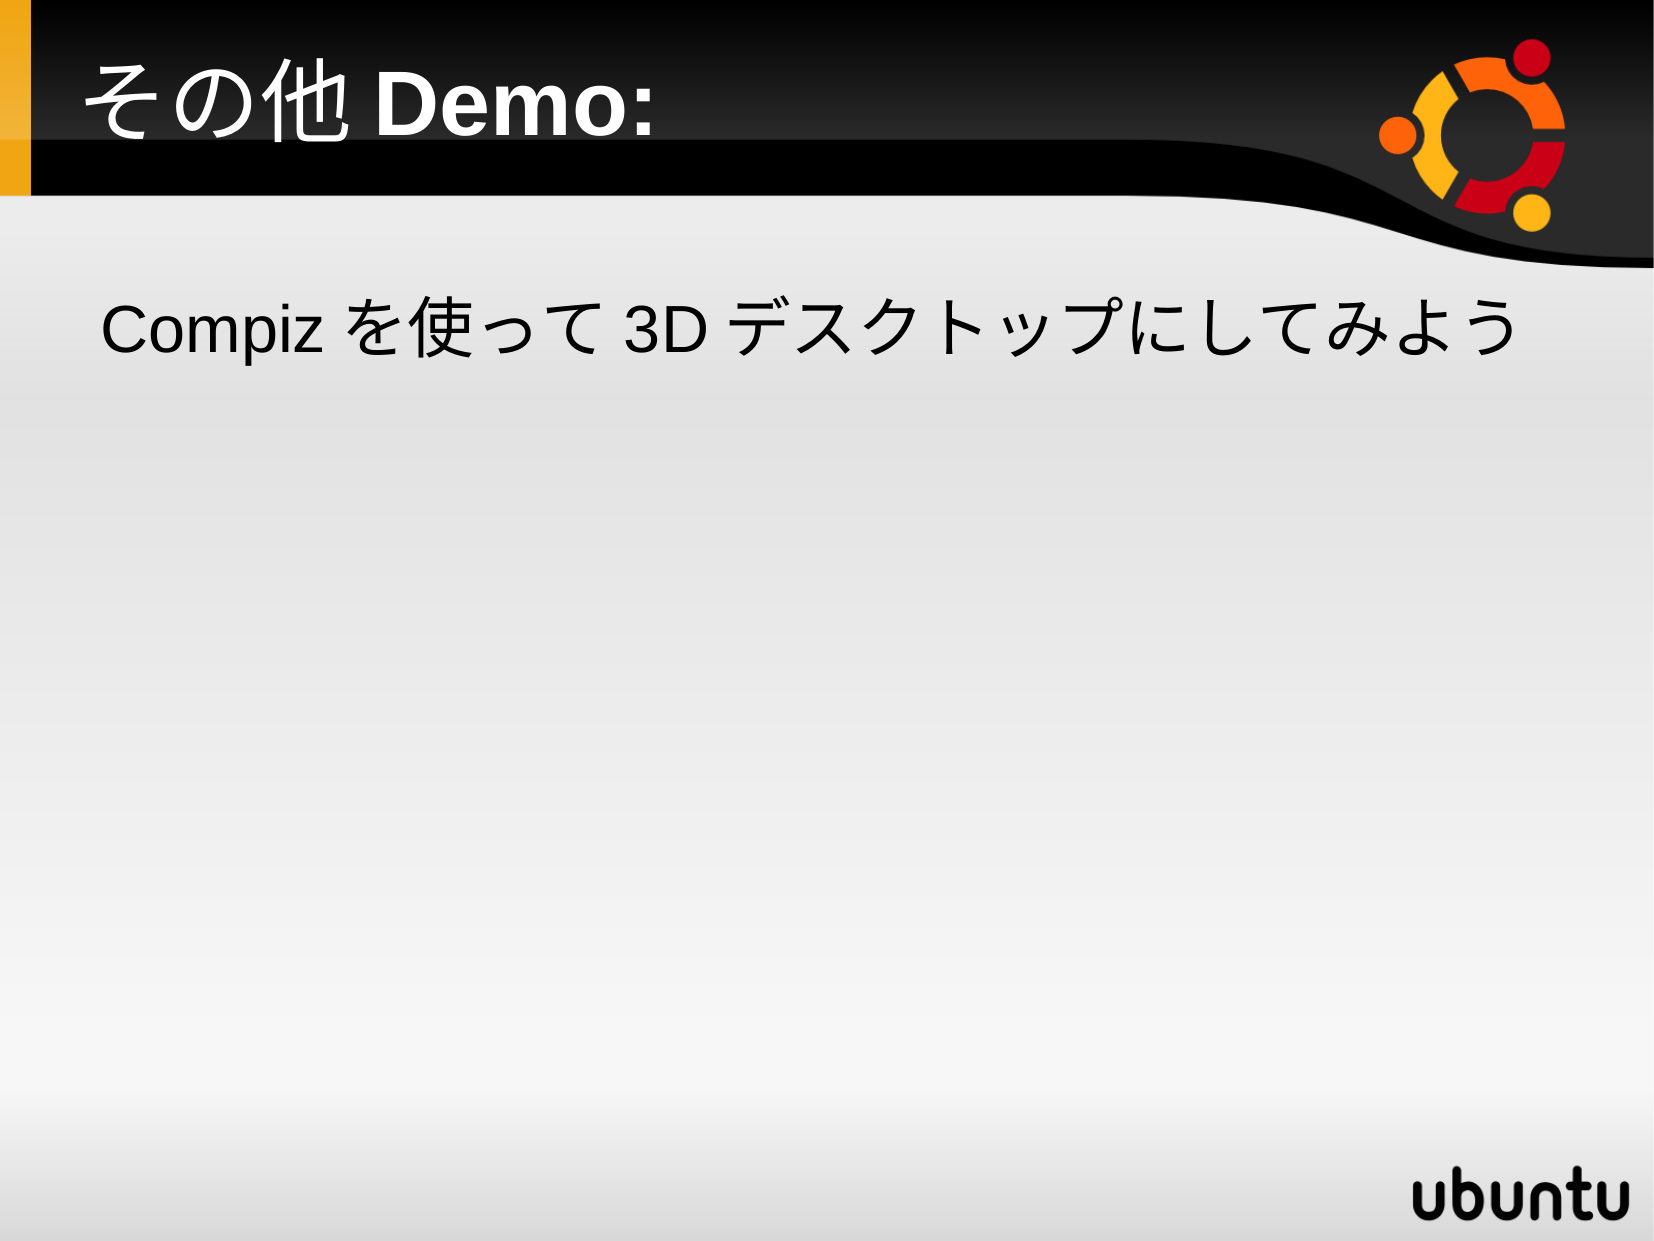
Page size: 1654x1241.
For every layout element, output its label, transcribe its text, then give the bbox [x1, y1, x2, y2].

picture [0, 0, 1654, 1241]
title その他Demo: [76, 7, 1565, 200]
list Compizを使って3Dデスクトップにしてみよう [82, 290, 1571, 1094]
